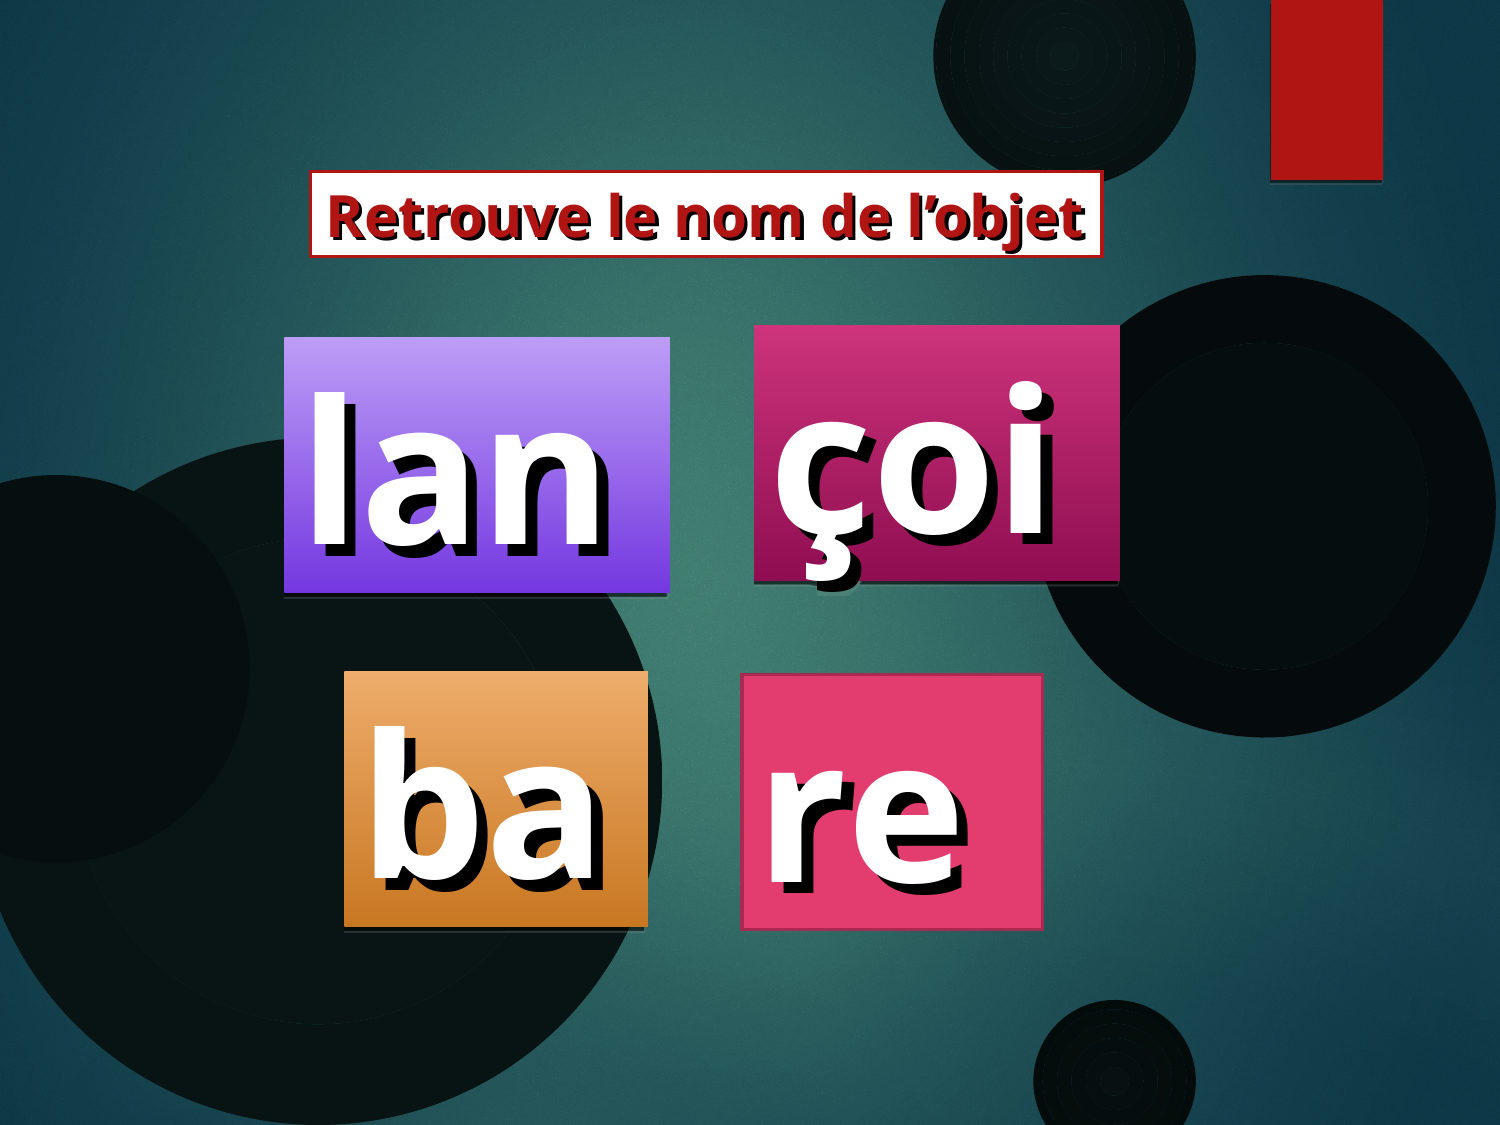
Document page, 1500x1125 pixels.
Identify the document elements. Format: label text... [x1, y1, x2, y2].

text_box çoi [754, 326, 1120, 581]
text_box Retrouve le nom de l’objet [311, 172, 1102, 257]
text_box re [742, 675, 1043, 930]
text_box lan [284, 337, 670, 592]
text_box ba [344, 671, 648, 927]
